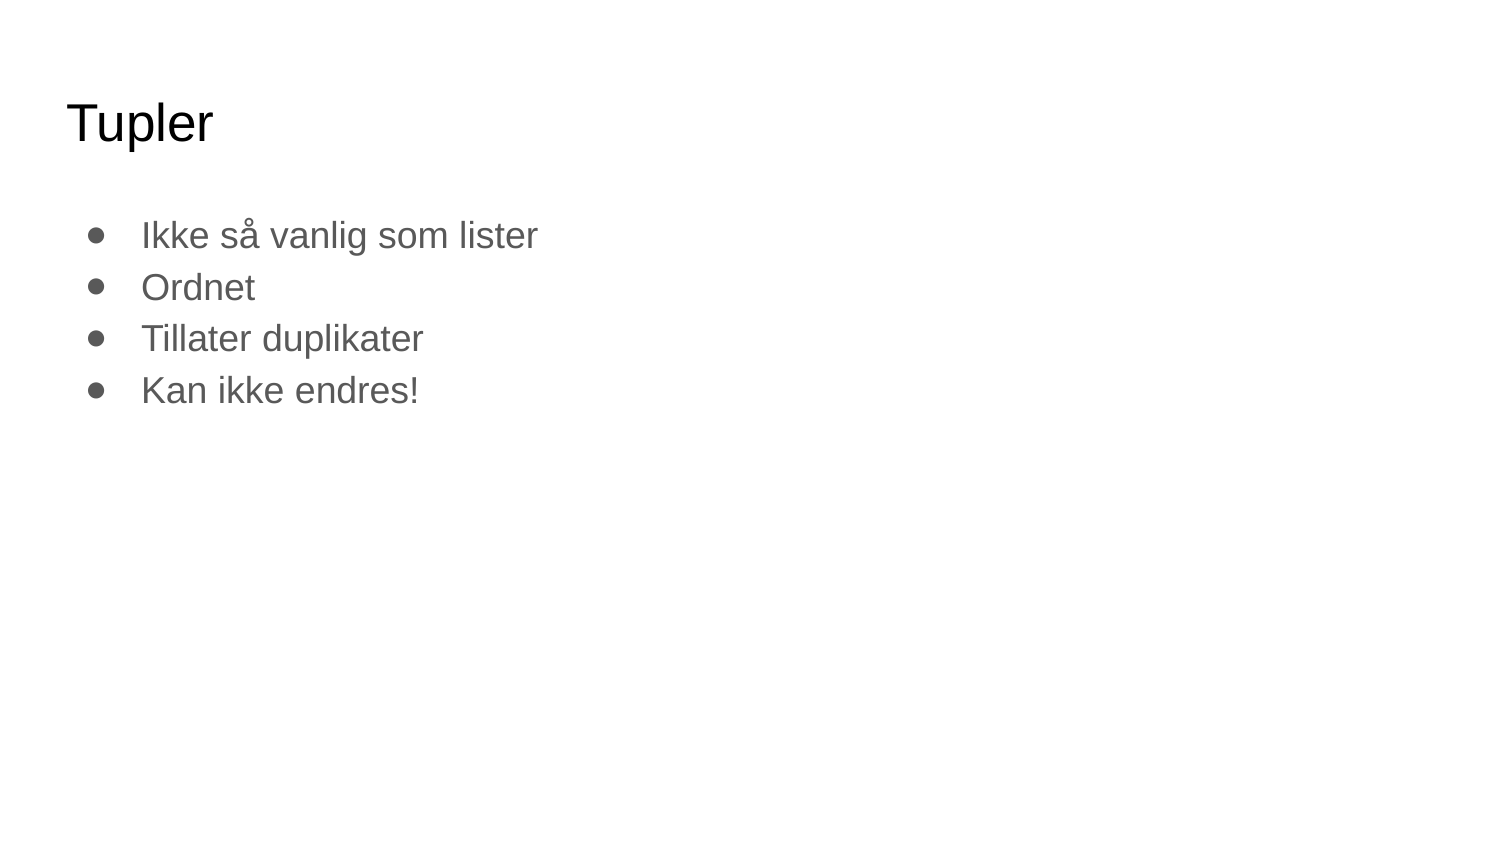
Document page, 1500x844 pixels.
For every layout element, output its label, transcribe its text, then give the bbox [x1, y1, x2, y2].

list Ikke så vanlig som lister Ordnet Tillater duplikater Kan ikke endres! [51, 189, 1449, 750]
title Tupler [51, 72, 1449, 167]
